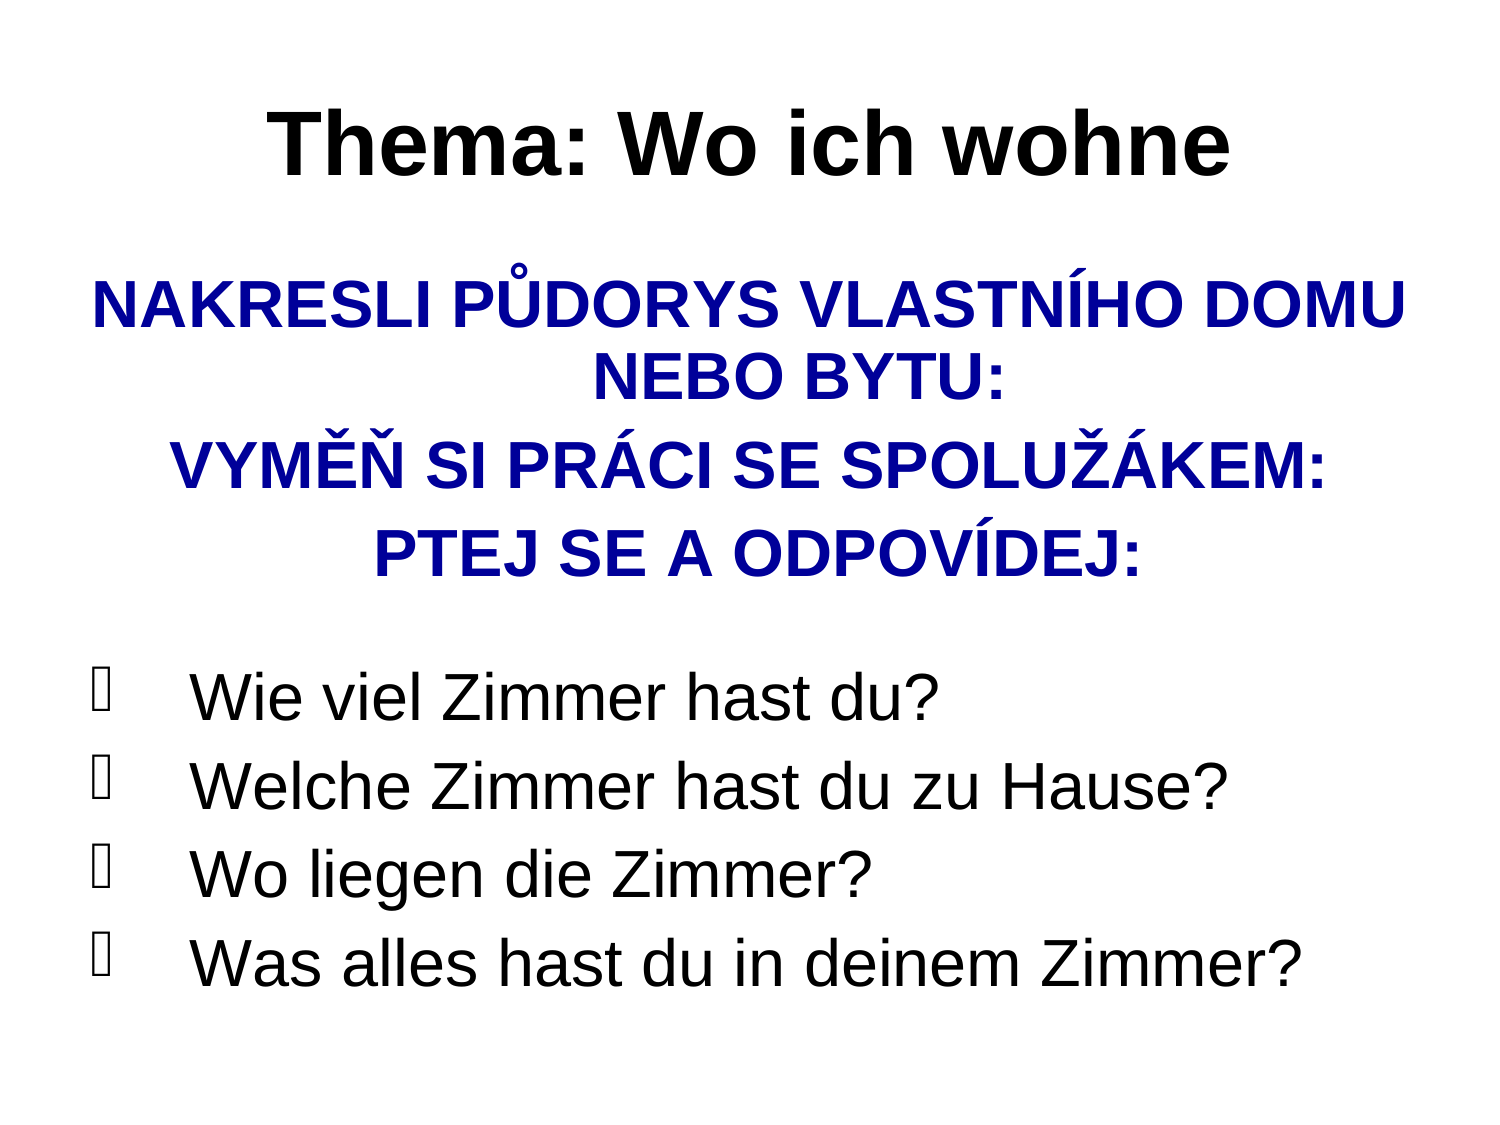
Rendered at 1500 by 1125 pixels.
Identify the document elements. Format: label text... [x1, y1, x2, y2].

list NAKRESLI PŮDORYS VLASTNÍHO DOMU NEBO BYTU: VYMĚŇ SI PRÁCI SE SPOLUŽÁKEM: PTEJ SE A ODPOVÍDEJ: Wie viel Zimmer hast du? Welche Zimmer hast du zu Hause? Wo liegen die Zimmer? Was alles hast du in deinem Zimmer? [75, 262, 1426, 1097]
title Thema: Wo ich wohne [75, 45, 1426, 233]
